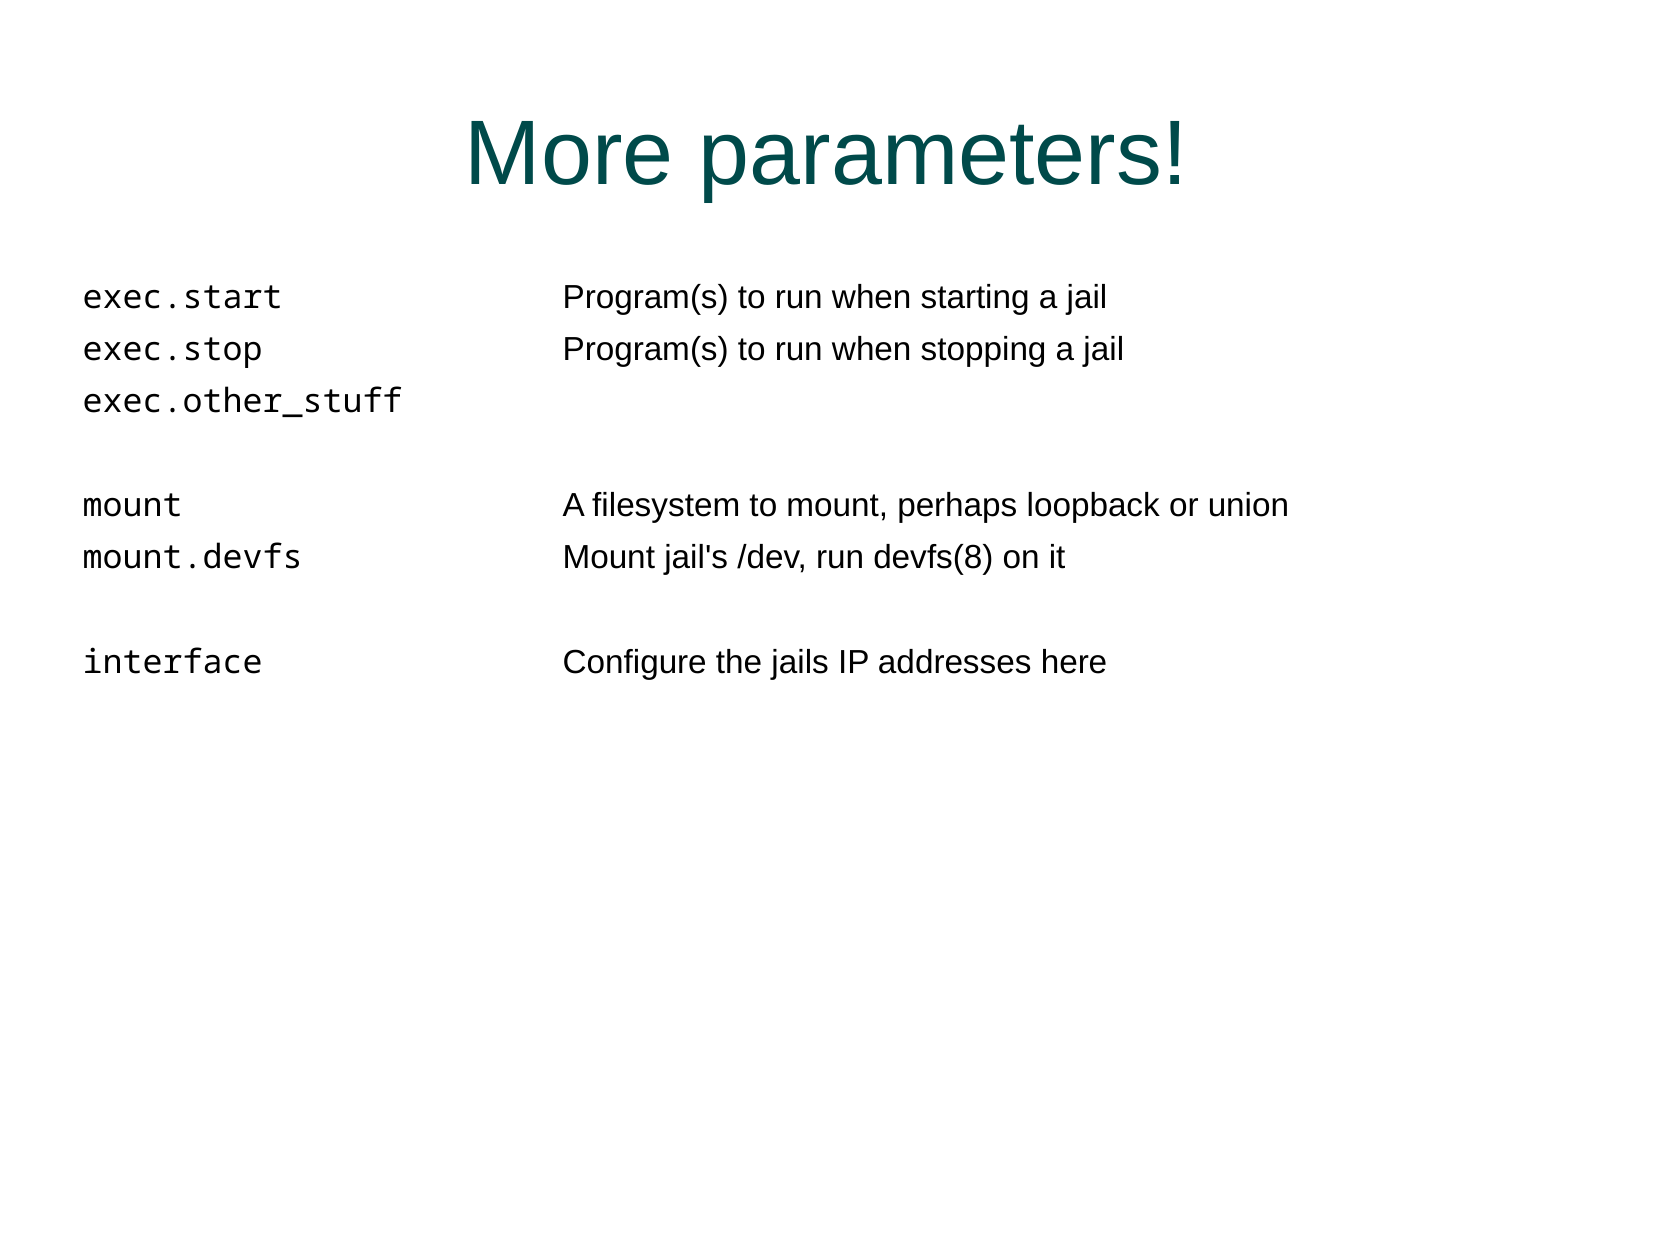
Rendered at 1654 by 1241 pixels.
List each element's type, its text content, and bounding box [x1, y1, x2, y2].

list exec.start Program(s) to run when starting a jail exec.stop Program(s) to run when stopping a jail exec.other_stuff mount A filesystem to mount, perhaps loopback or union mount.devfs Mount jail's /dev, run devfs(8) on it interface Configure the jails IP addresses here [82, 290, 1571, 1094]
title More parameters! [82, 49, 1571, 257]
